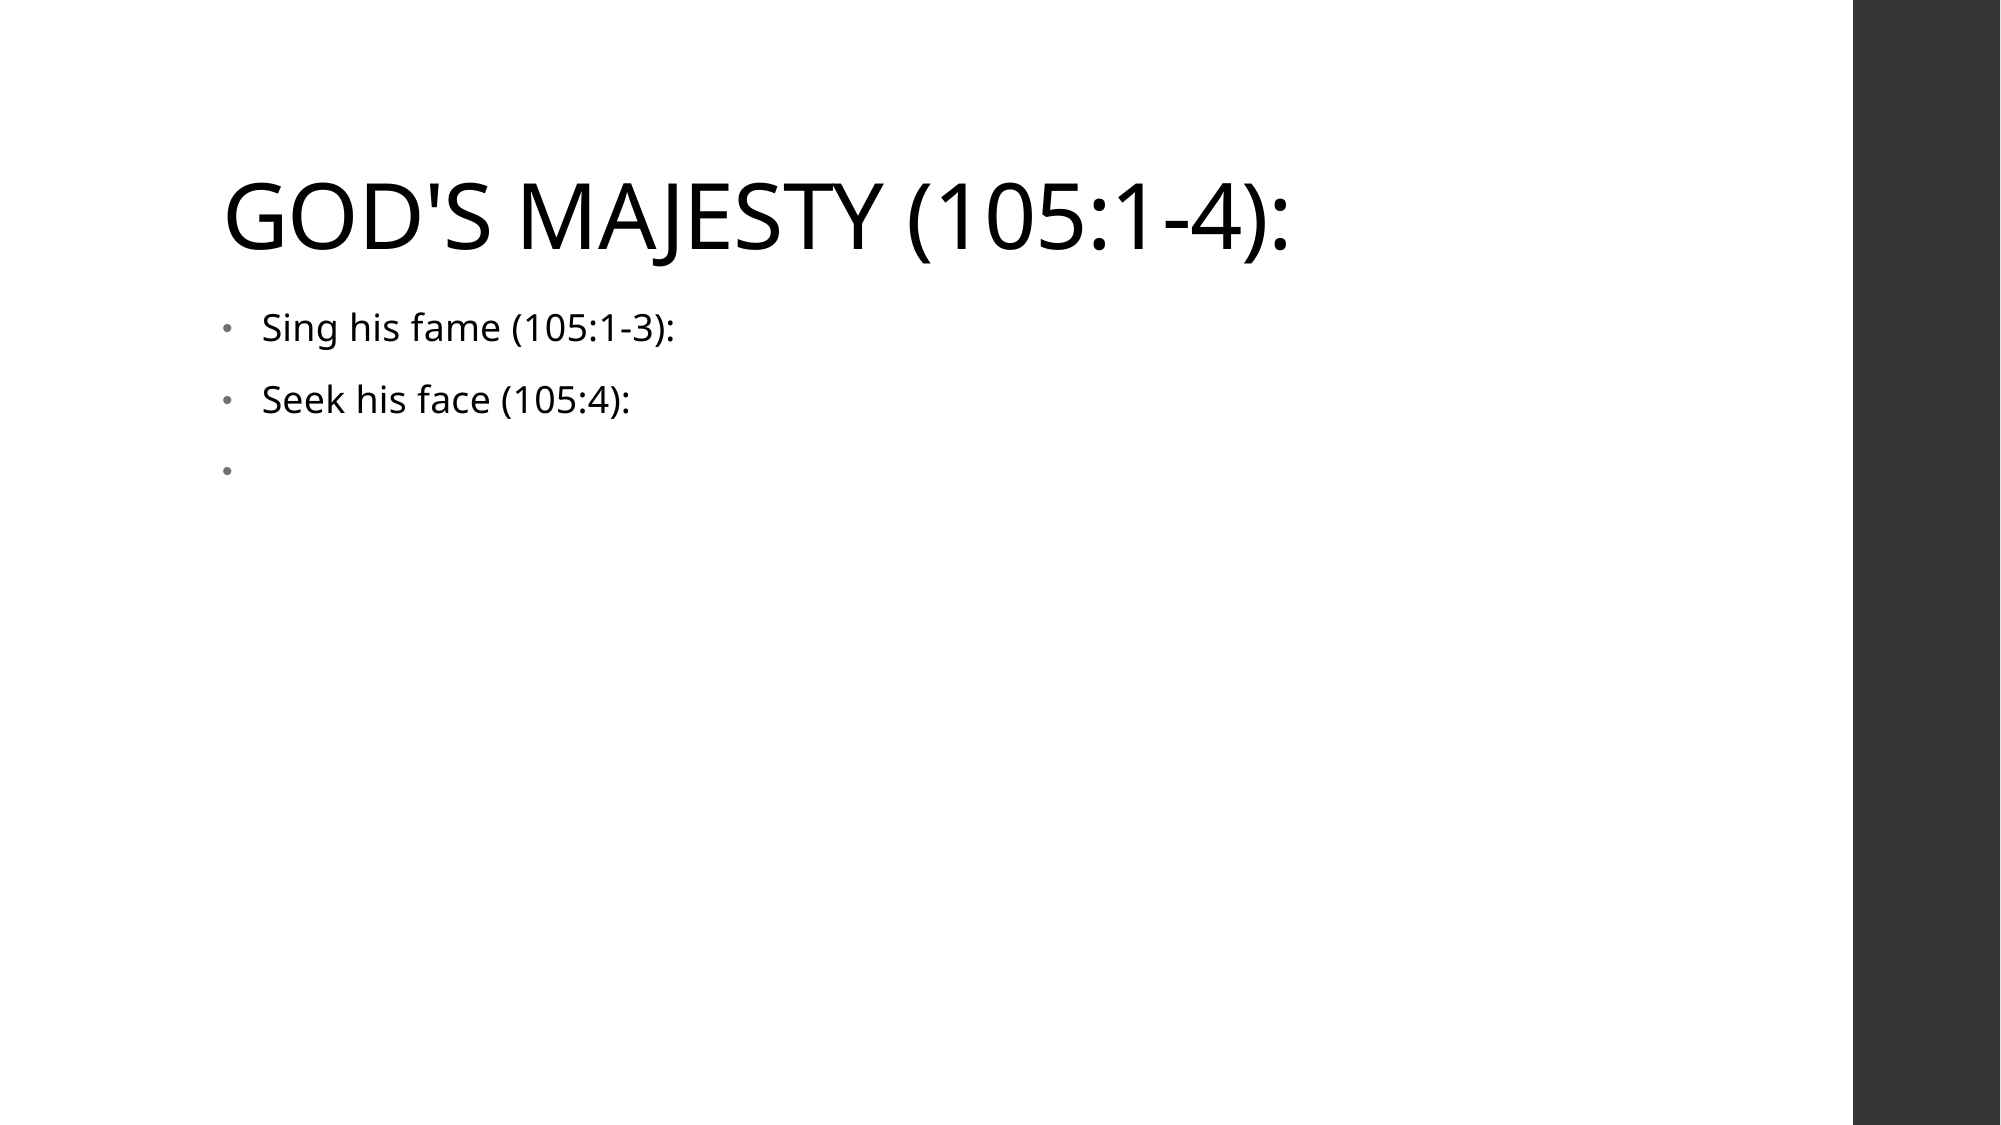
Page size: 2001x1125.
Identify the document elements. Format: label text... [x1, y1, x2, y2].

title GOD'S MAJESTY (105:1-4): [206, 60, 1797, 278]
list Sing his fame (105:1-3): Seek his face (105:4): [206, 299, 1617, 1014]
